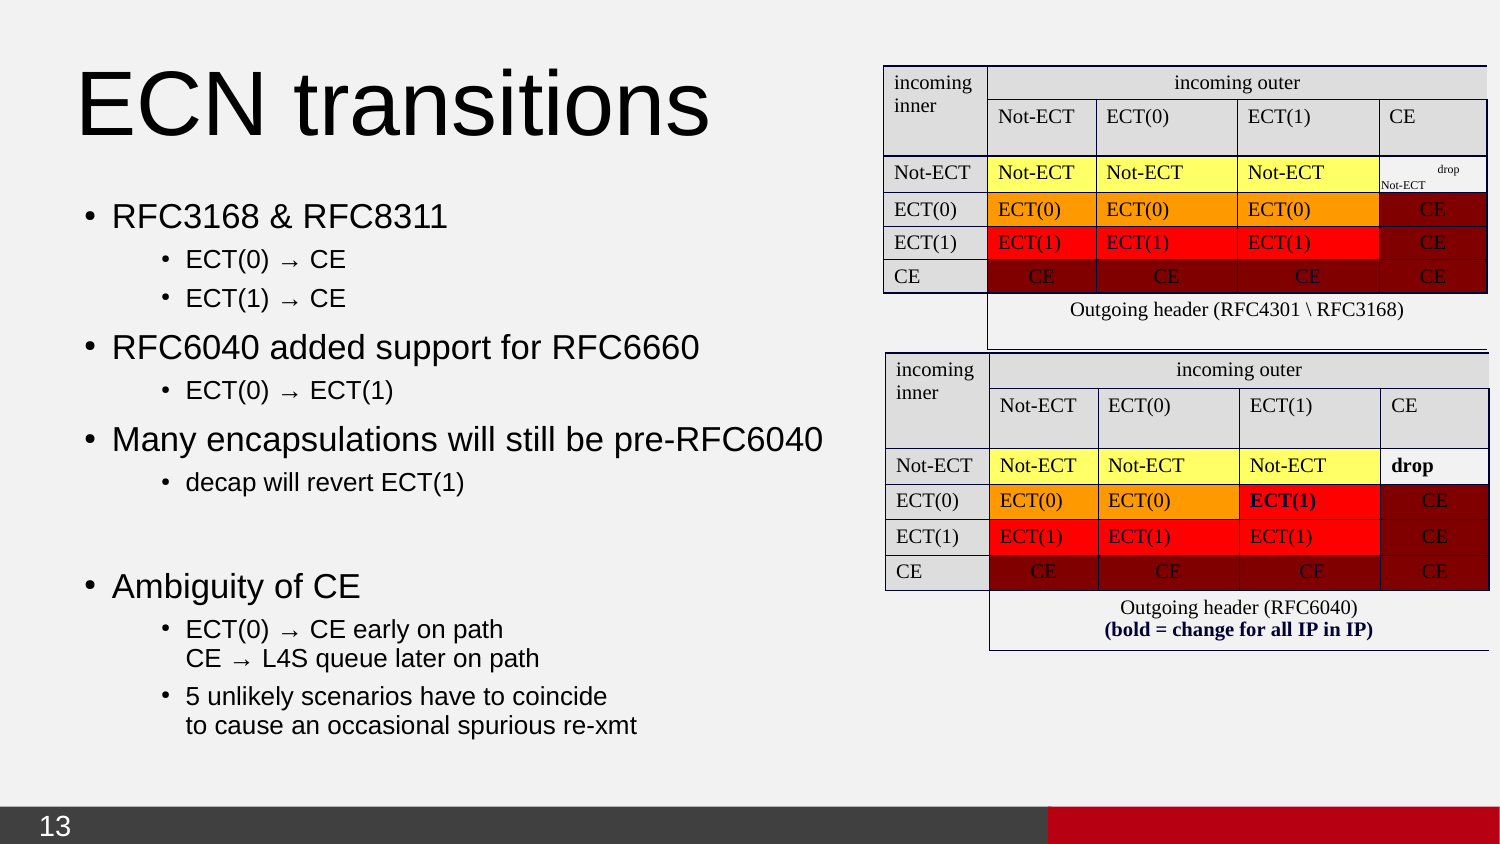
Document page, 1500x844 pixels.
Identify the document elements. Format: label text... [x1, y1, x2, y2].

title ECN transitions [75, 33, 1425, 175]
picture [882, 64, 1491, 653]
list RFC3168 & RFC8311 ECT(0) → CE ECT(1) → CE RFC6040 added support for RFC6660 ECT(0) → ECT(1) Many encapsulations will still be pre-RFC6040 decap will revert ECT(1) Ambiguity of CE ECT(0) → CE early on path CE → L4S queue later on path 5 unlikely scenarios have to coincide to cause an occasional spurious re-xmt [75, 197, 1425, 745]
